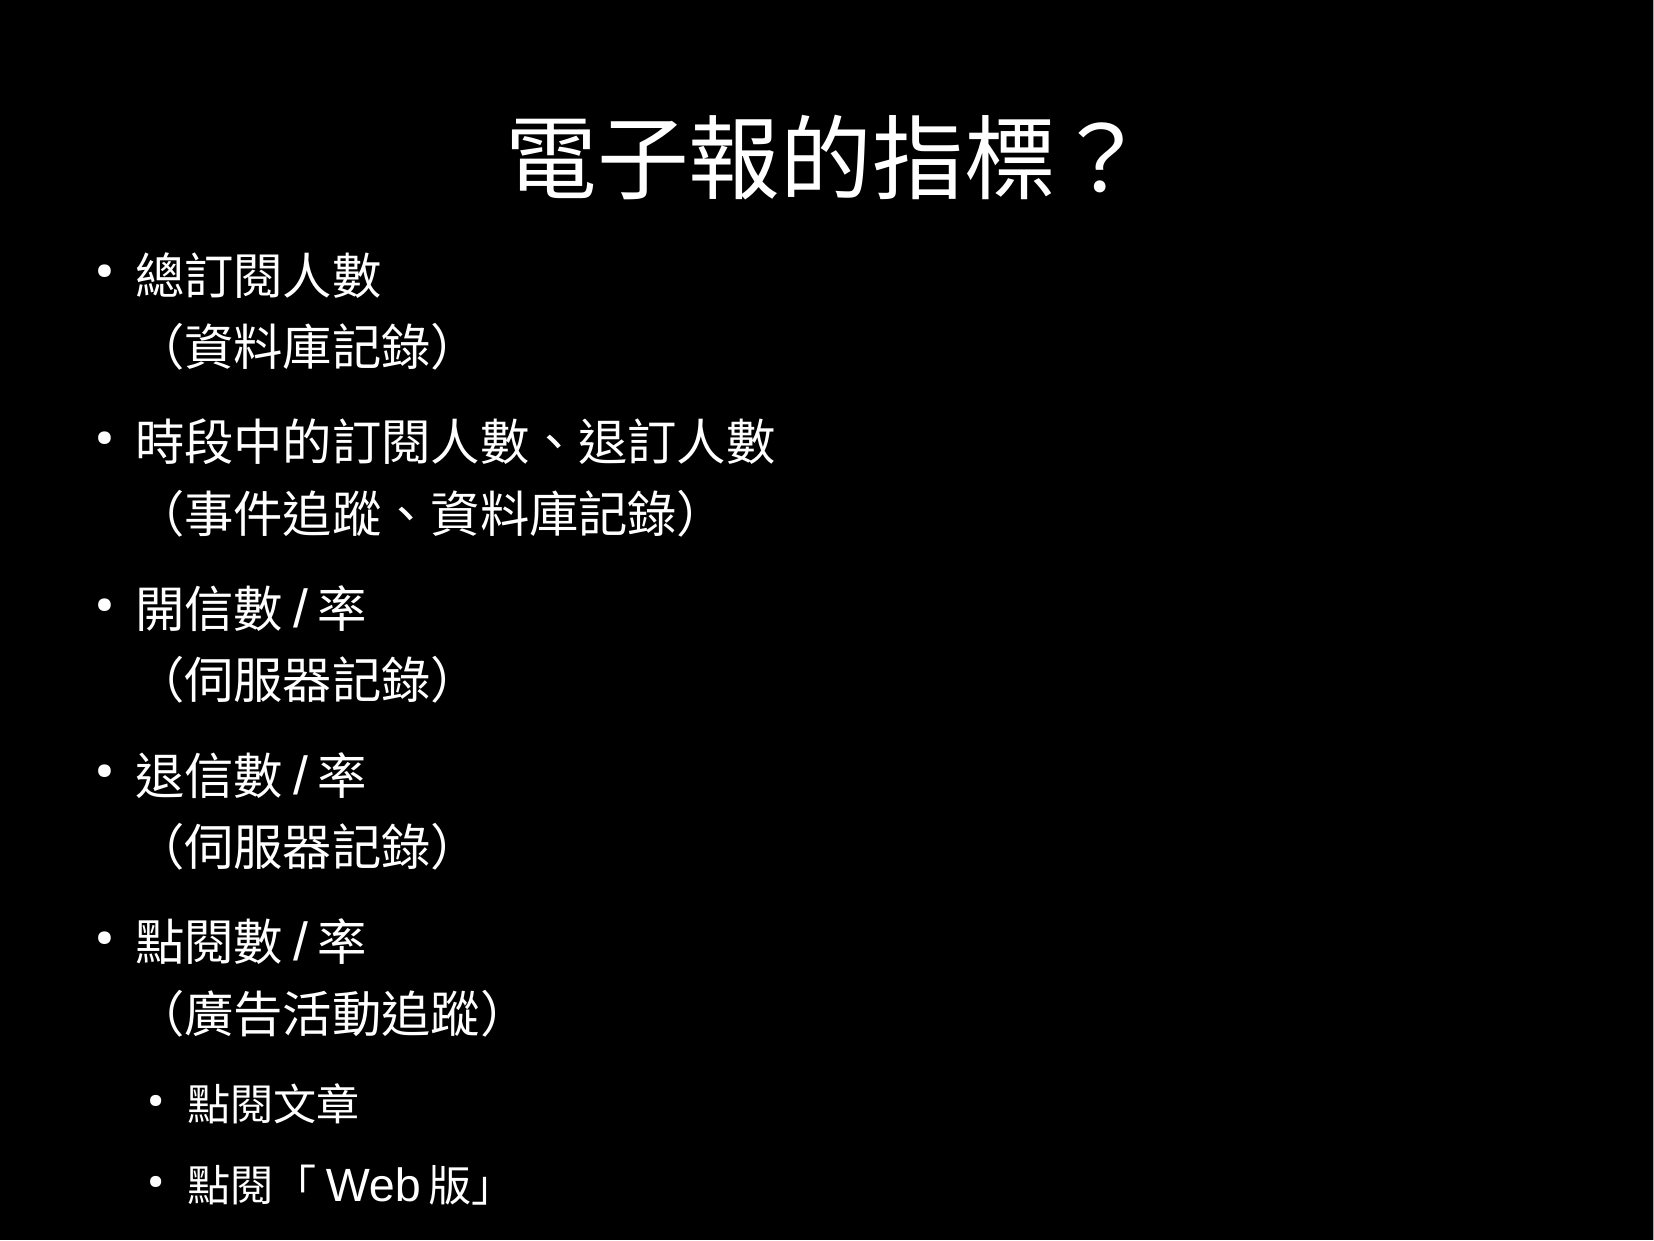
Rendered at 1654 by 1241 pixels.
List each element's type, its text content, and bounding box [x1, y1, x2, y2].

title 電子報的指標？ [82, 49, 1571, 236]
list 總訂閱人數 （資料庫記錄） 時段中的訂閱人數、退訂人數 （事件追蹤、資料庫記錄） 開信數/率 （伺服器記錄） 退信數/率 （伺服器記錄） 點閱數/率 （廣告活動追蹤） 點閱文章 點閱「Web版」 [82, 236, 1571, 1217]
